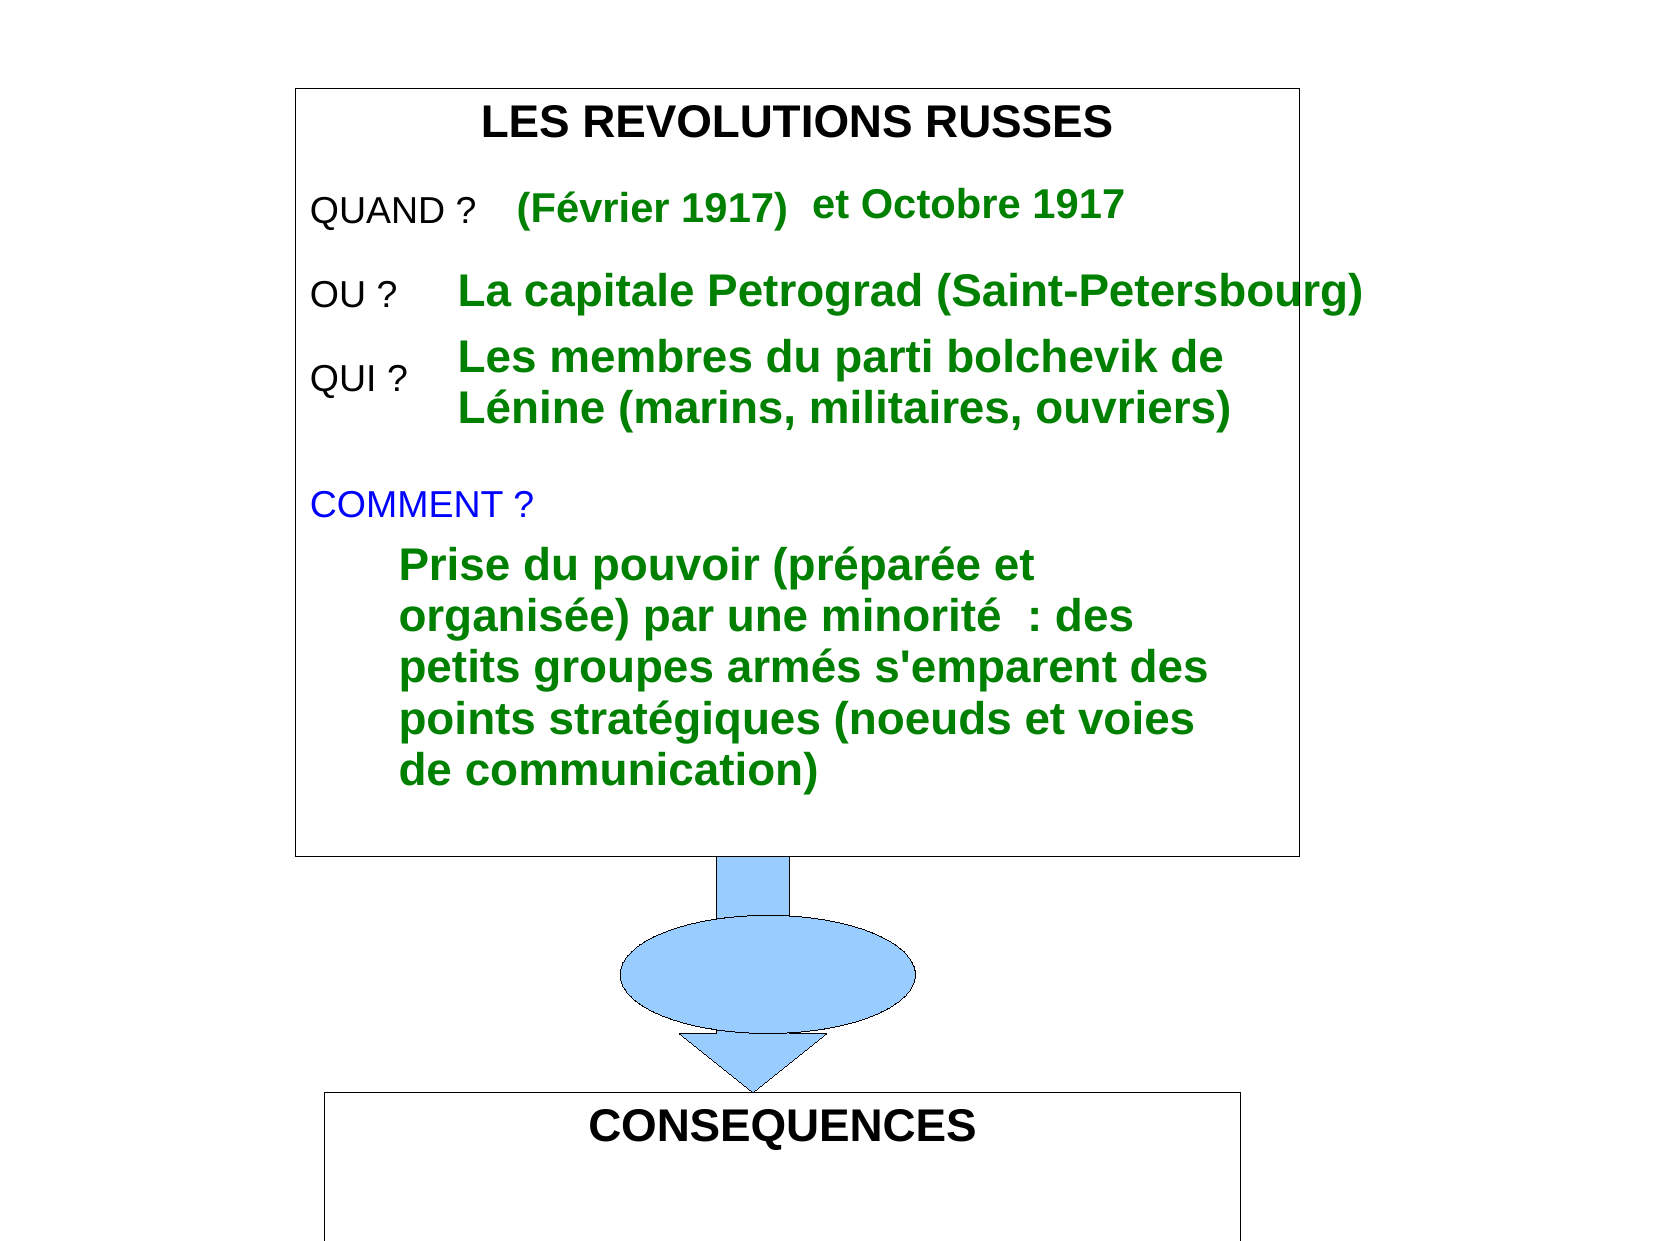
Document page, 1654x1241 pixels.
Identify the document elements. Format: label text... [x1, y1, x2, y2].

text_box Prise du pouvoir (préparée et organisée) par une minorité : des petits groupes armés s'emparent des points stratégiques (noeuds et voies de communication) [383, 531, 1241, 808]
text_box (Février 1917) [501, 177, 1004, 240]
text_box La capitale Petrograd (Saint-Petersbourg) [442, 257, 1388, 325]
text_box LES REVOLUTIONS RUSSES QUAND ? OU ? QUI ? COMMENT ? [295, 88, 1300, 857]
text_box CONSEQUENCES [324, 1092, 1241, 1241]
text_box et Octobre 1917 [797, 173, 1300, 237]
text_box [620, 856, 916, 1093]
text_box Les membres du parti bolchevik de Lénine (marins, militaires, ouvriers) [442, 325, 1270, 443]
